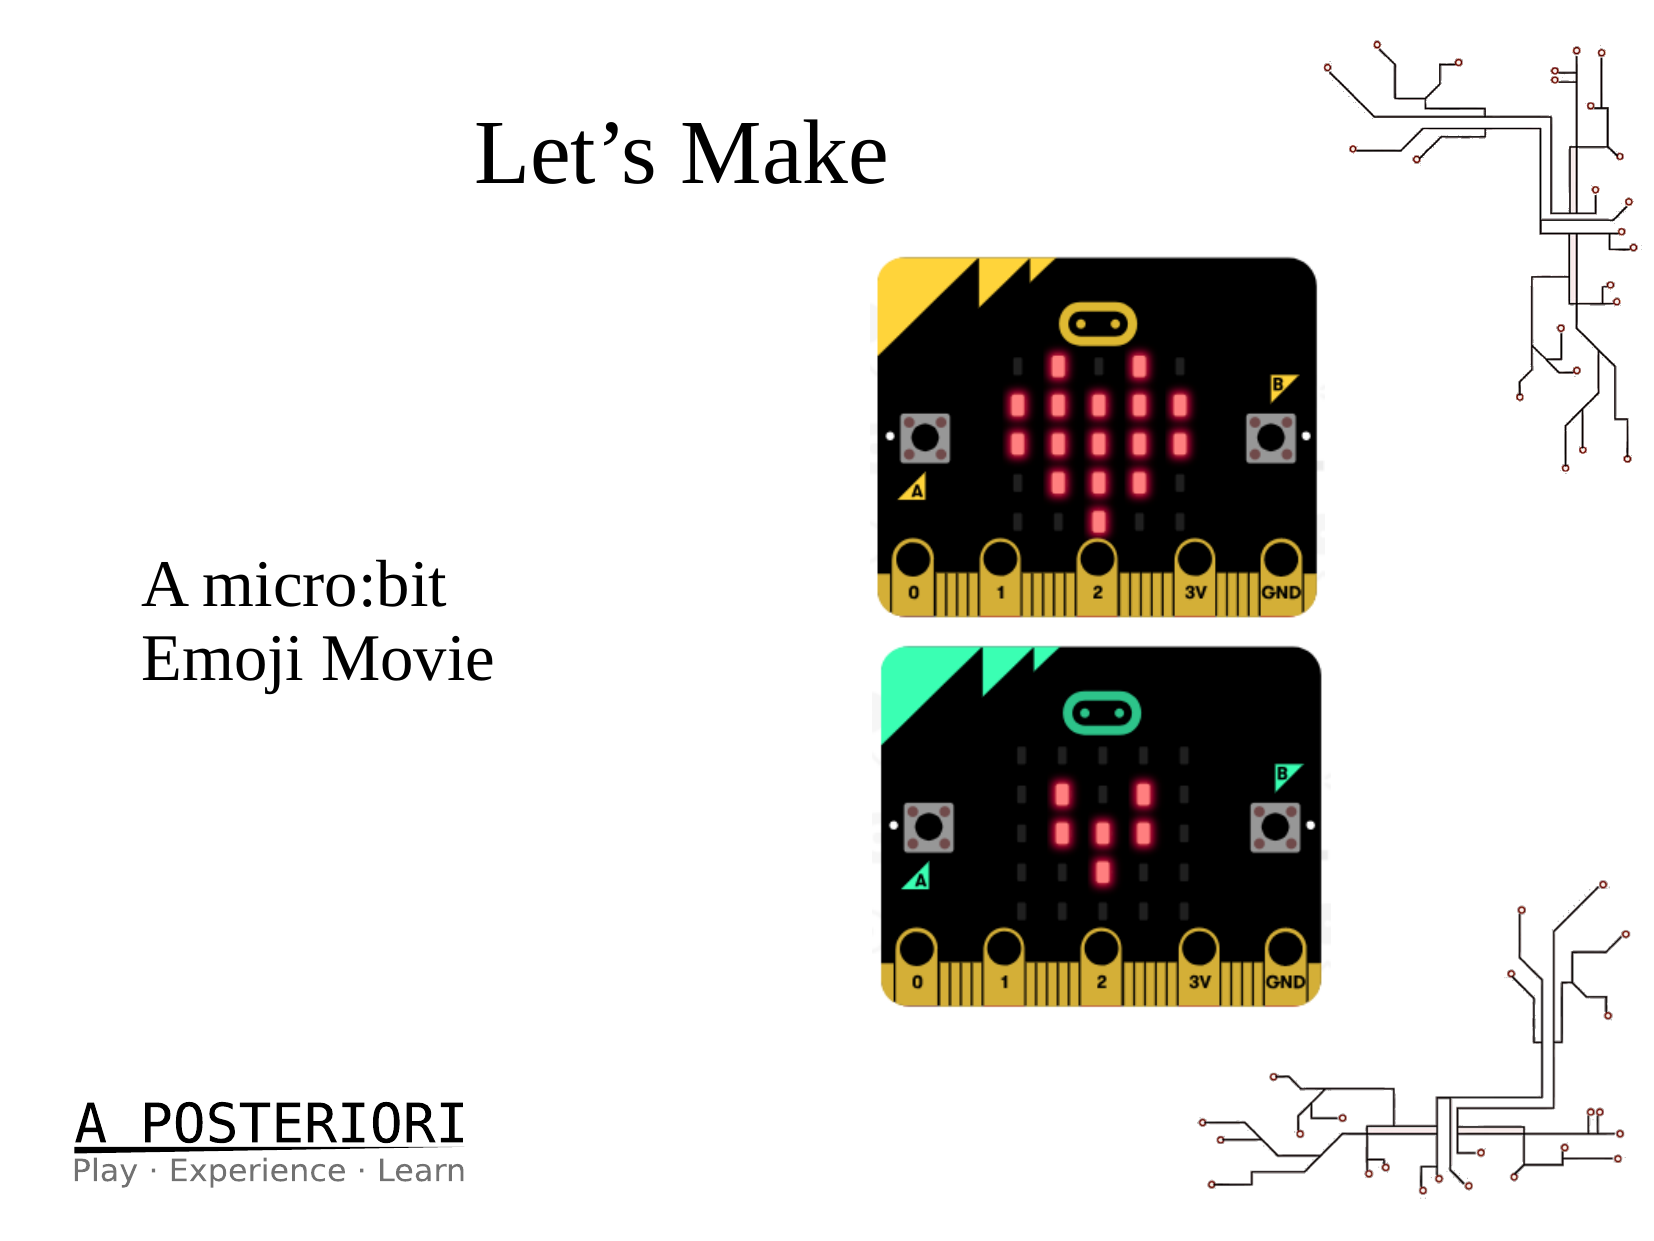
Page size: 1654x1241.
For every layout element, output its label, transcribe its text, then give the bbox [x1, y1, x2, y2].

picture [872, 640, 1636, 1201]
picture [870, 35, 1643, 627]
picture [73, 1101, 466, 1189]
title Let’s Make [70, 49, 1294, 257]
subtitle A micro:bit Emoji Movie [141, 316, 667, 926]
